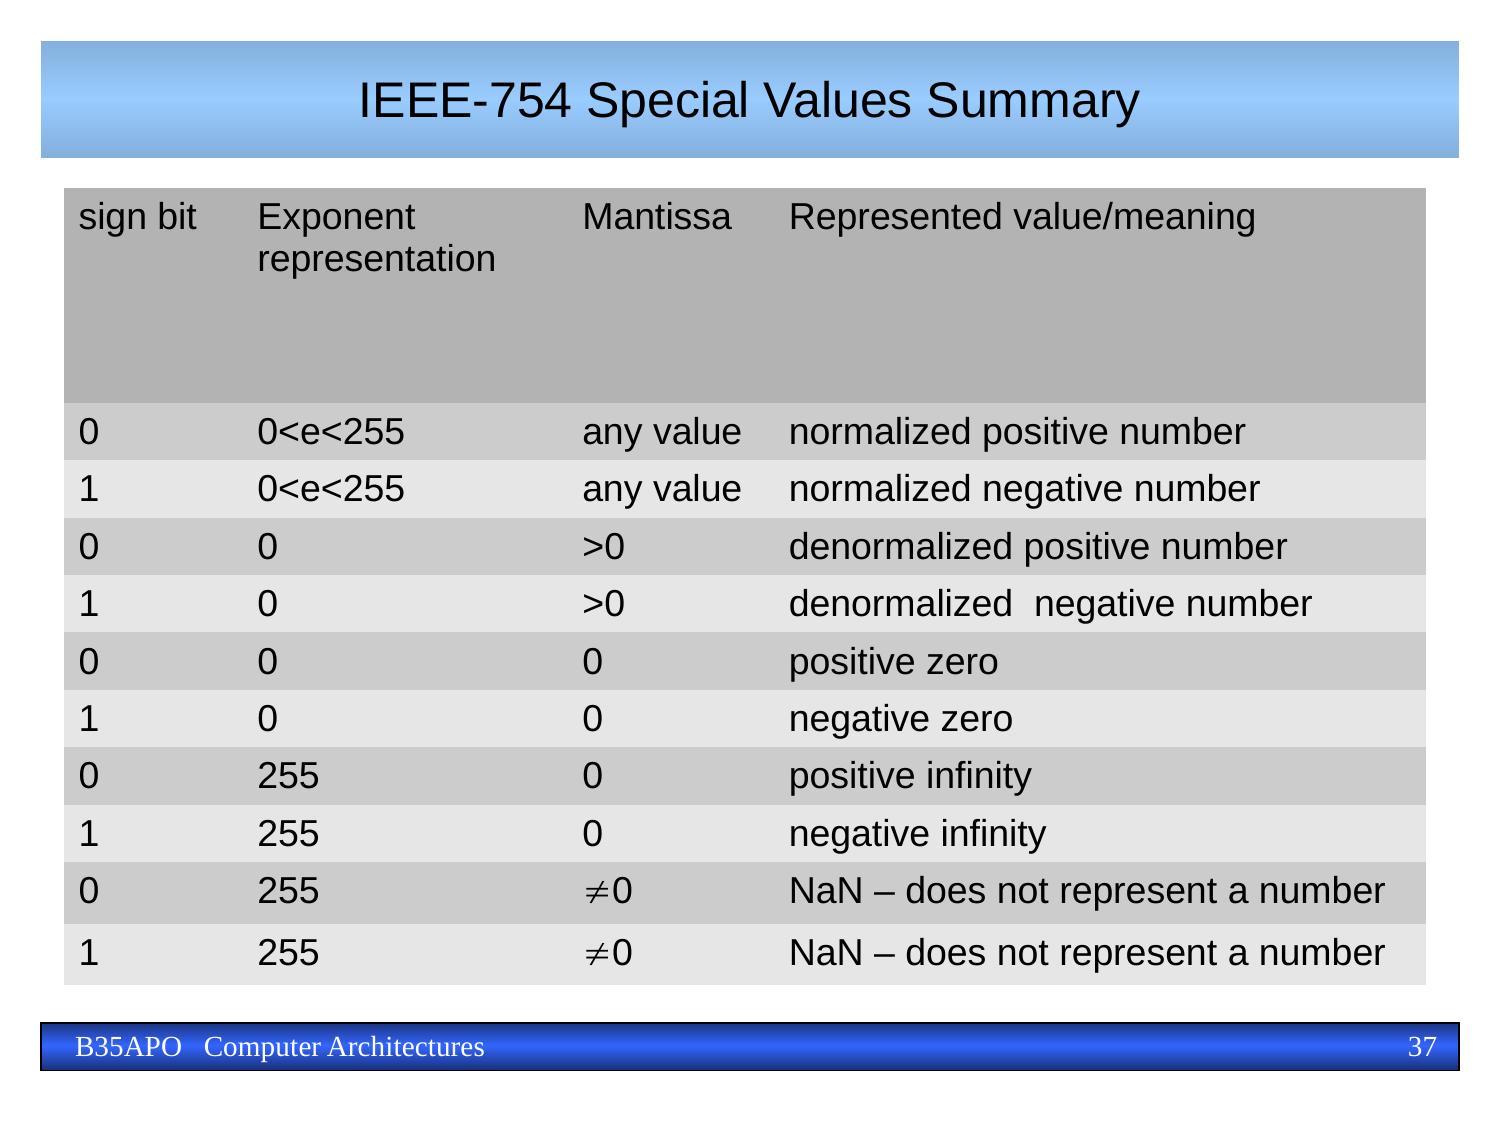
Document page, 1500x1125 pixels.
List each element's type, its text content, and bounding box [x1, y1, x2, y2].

table_cell 0 [64, 403, 243, 460]
table_cell 0<e<255 [243, 403, 568, 460]
table_cell 0 [64, 862, 243, 924]
table_cell negative zero [774, 690, 1426, 747]
table_cell >0 [568, 518, 774, 575]
table_cell 0 [243, 575, 568, 632]
table_cell 0 [243, 632, 568, 690]
table_cell NaN – does not represent a number [774, 924, 1426, 985]
table_cell denormalized positive number [774, 518, 1426, 575]
table_cell 0 [243, 690, 568, 747]
table_cell 0 [64, 632, 243, 690]
table_cell 0 [243, 518, 568, 575]
table_cell 255 [243, 747, 568, 805]
table_cell 0 [568, 632, 774, 690]
table_cell 0<e<255 [243, 460, 568, 518]
table_cell 0 [568, 805, 774, 862]
table_header Represented value/meaning [774, 188, 1426, 403]
table_cell negative infinity [774, 805, 1426, 862]
table_header Mantissa [568, 188, 774, 403]
table_cell 1 [64, 924, 243, 985]
table_cell 1 [64, 460, 243, 518]
table_cell 1 [64, 805, 243, 862]
table_cell 0 [568, 690, 774, 747]
table_cell normalized positive number [774, 403, 1426, 460]
table_cell 255 [243, 862, 568, 924]
table_cell 255 [243, 924, 568, 985]
table_cell any value [568, 403, 774, 460]
table_cell positive infinity [774, 747, 1426, 805]
table_cell 1 [64, 575, 243, 632]
table_cell 255 [243, 805, 568, 862]
table_cell ≠0 [568, 862, 774, 924]
title IEEE-754 Special Values Summary [41, 41, 1459, 158]
table_header sign bit [64, 188, 243, 403]
table_cell normalized negative number [774, 460, 1426, 518]
table_cell ≠0 [568, 924, 774, 985]
table_cell positive zero [774, 632, 1426, 690]
table_cell denormalized negative number [774, 575, 1426, 632]
table_cell >0 [568, 575, 774, 632]
table_cell 1 [64, 690, 243, 747]
table_cell 0 [64, 518, 243, 575]
table_cell NaN – does not represent a number [774, 862, 1426, 924]
table_cell 0 [64, 747, 243, 805]
table_cell 0 [568, 747, 774, 805]
table_header Exponent representation [243, 188, 568, 403]
table_cell any value [568, 460, 774, 518]
